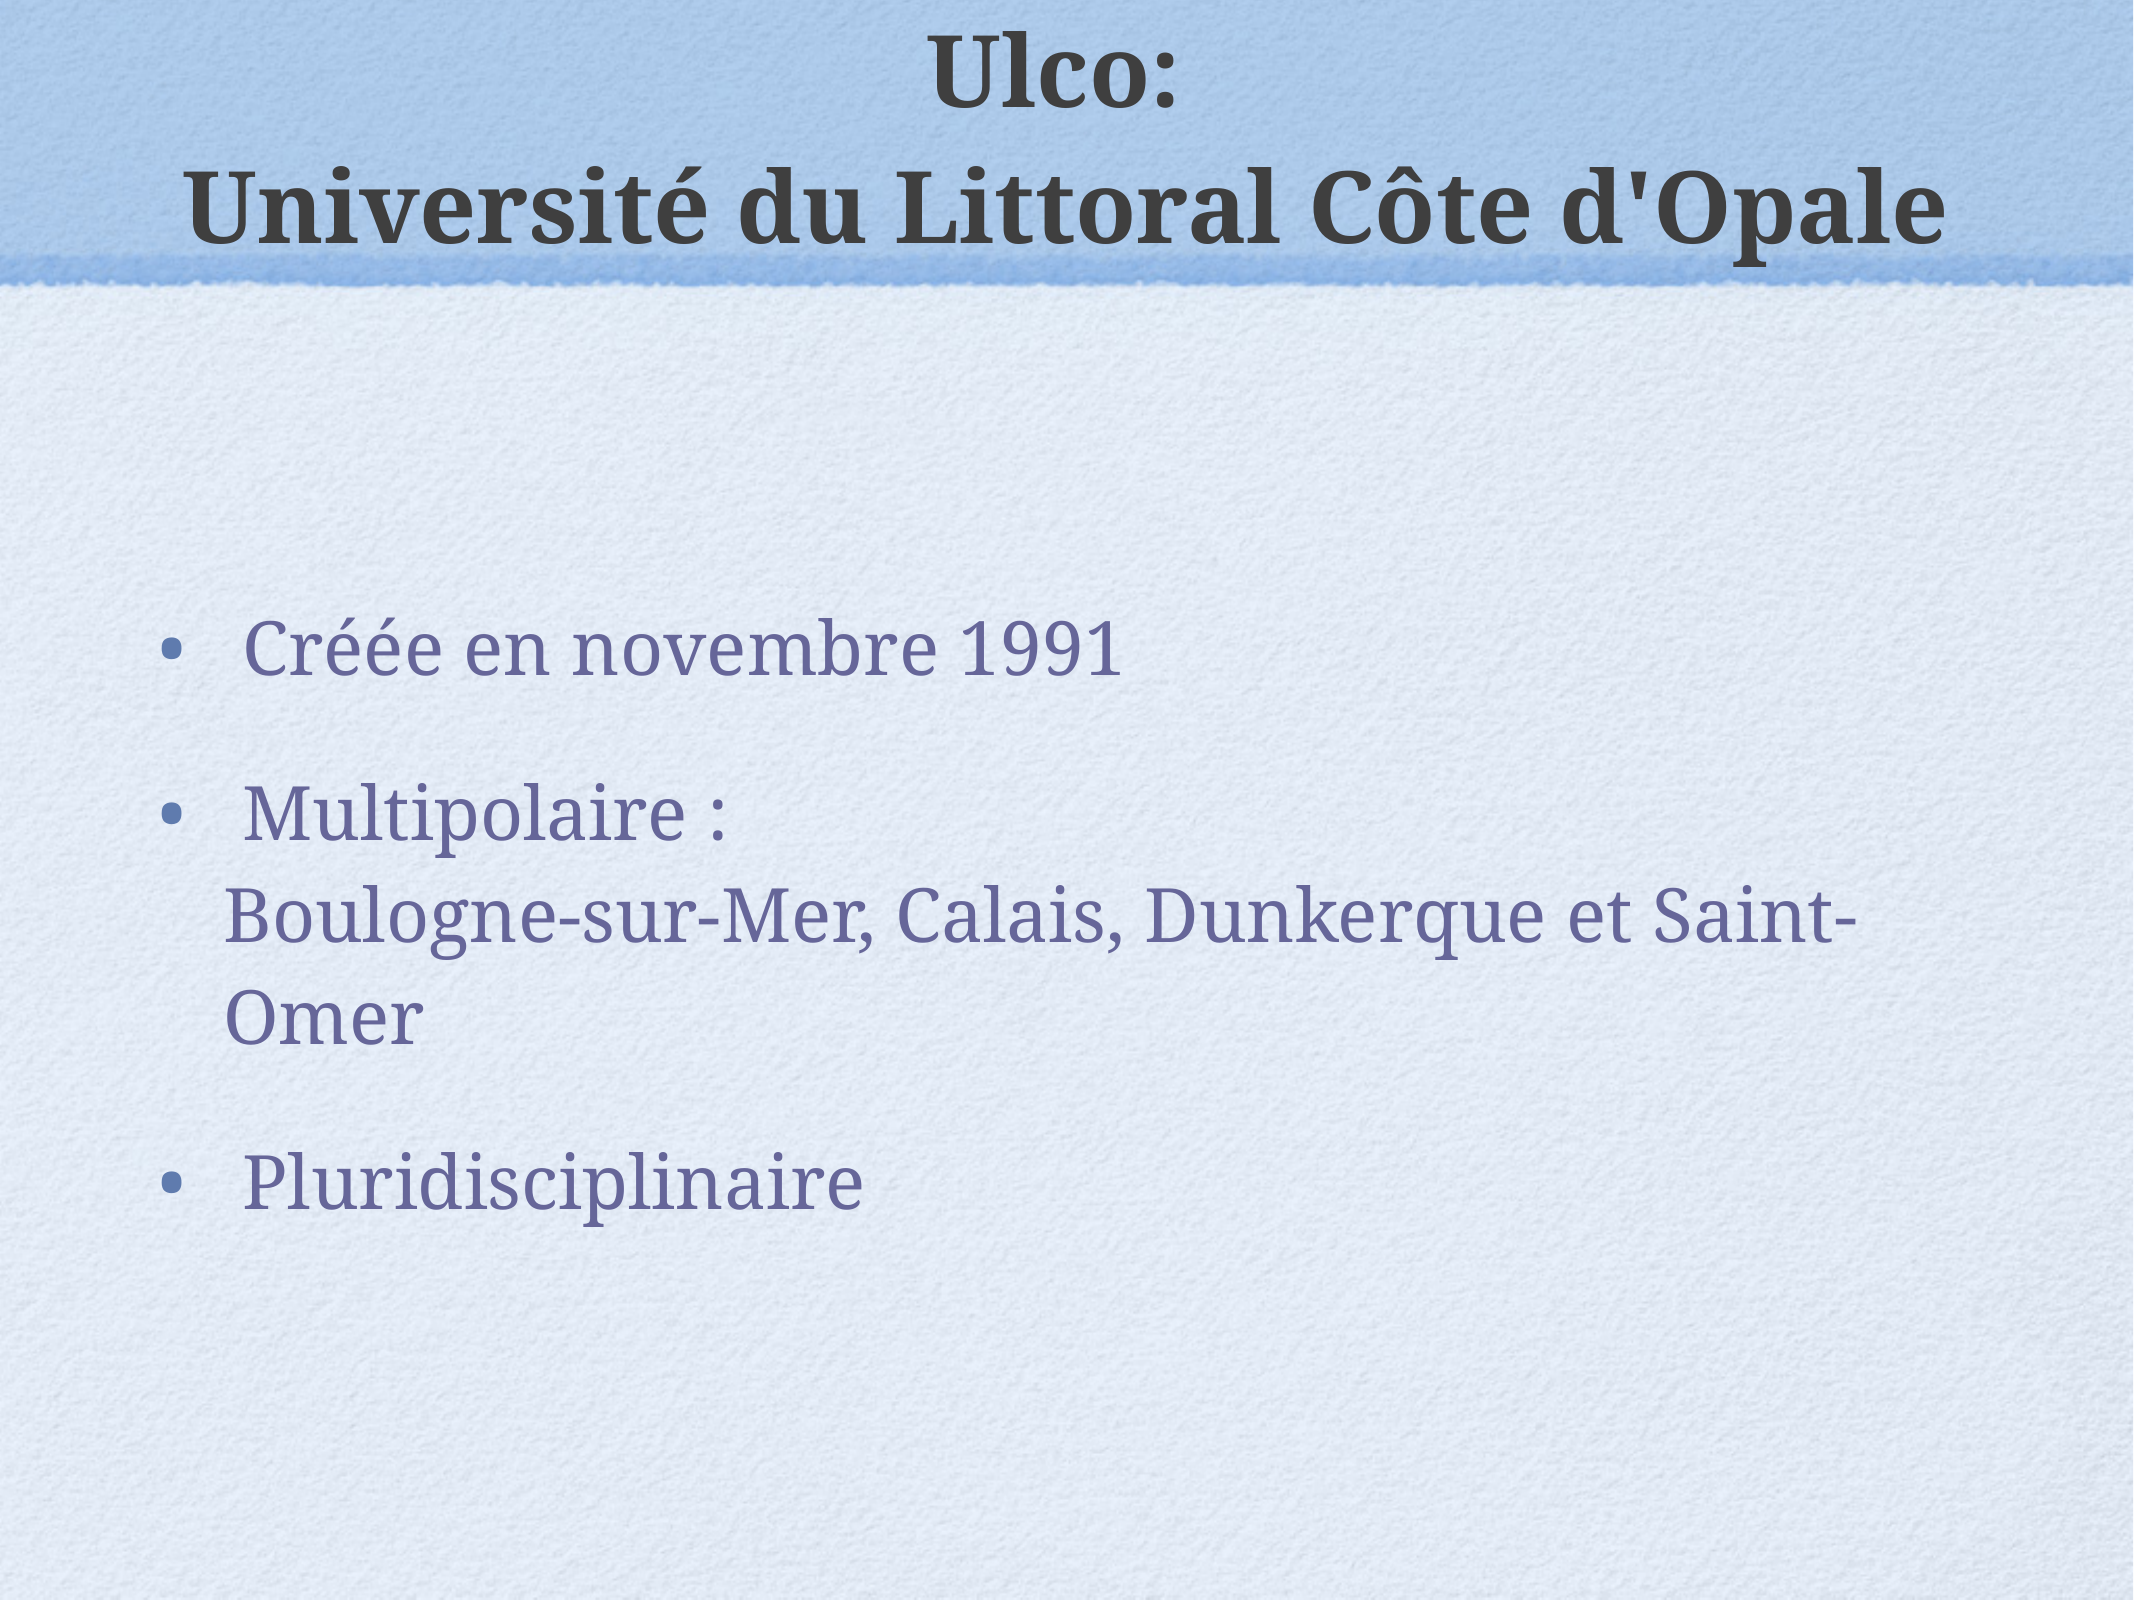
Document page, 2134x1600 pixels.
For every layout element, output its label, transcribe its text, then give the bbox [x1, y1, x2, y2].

list Créée en novembre 1991 Multipolaire : Boulogne-sur-Mer, Calais, Dunkerque et Saint-Omer Pluridisciplinaire [79, 380, 2067, 1447]
title Ulco: Université du Littoral Côte d'Opale [72, 9, 2061, 264]
picture [0, 0, 2134, 1600]
